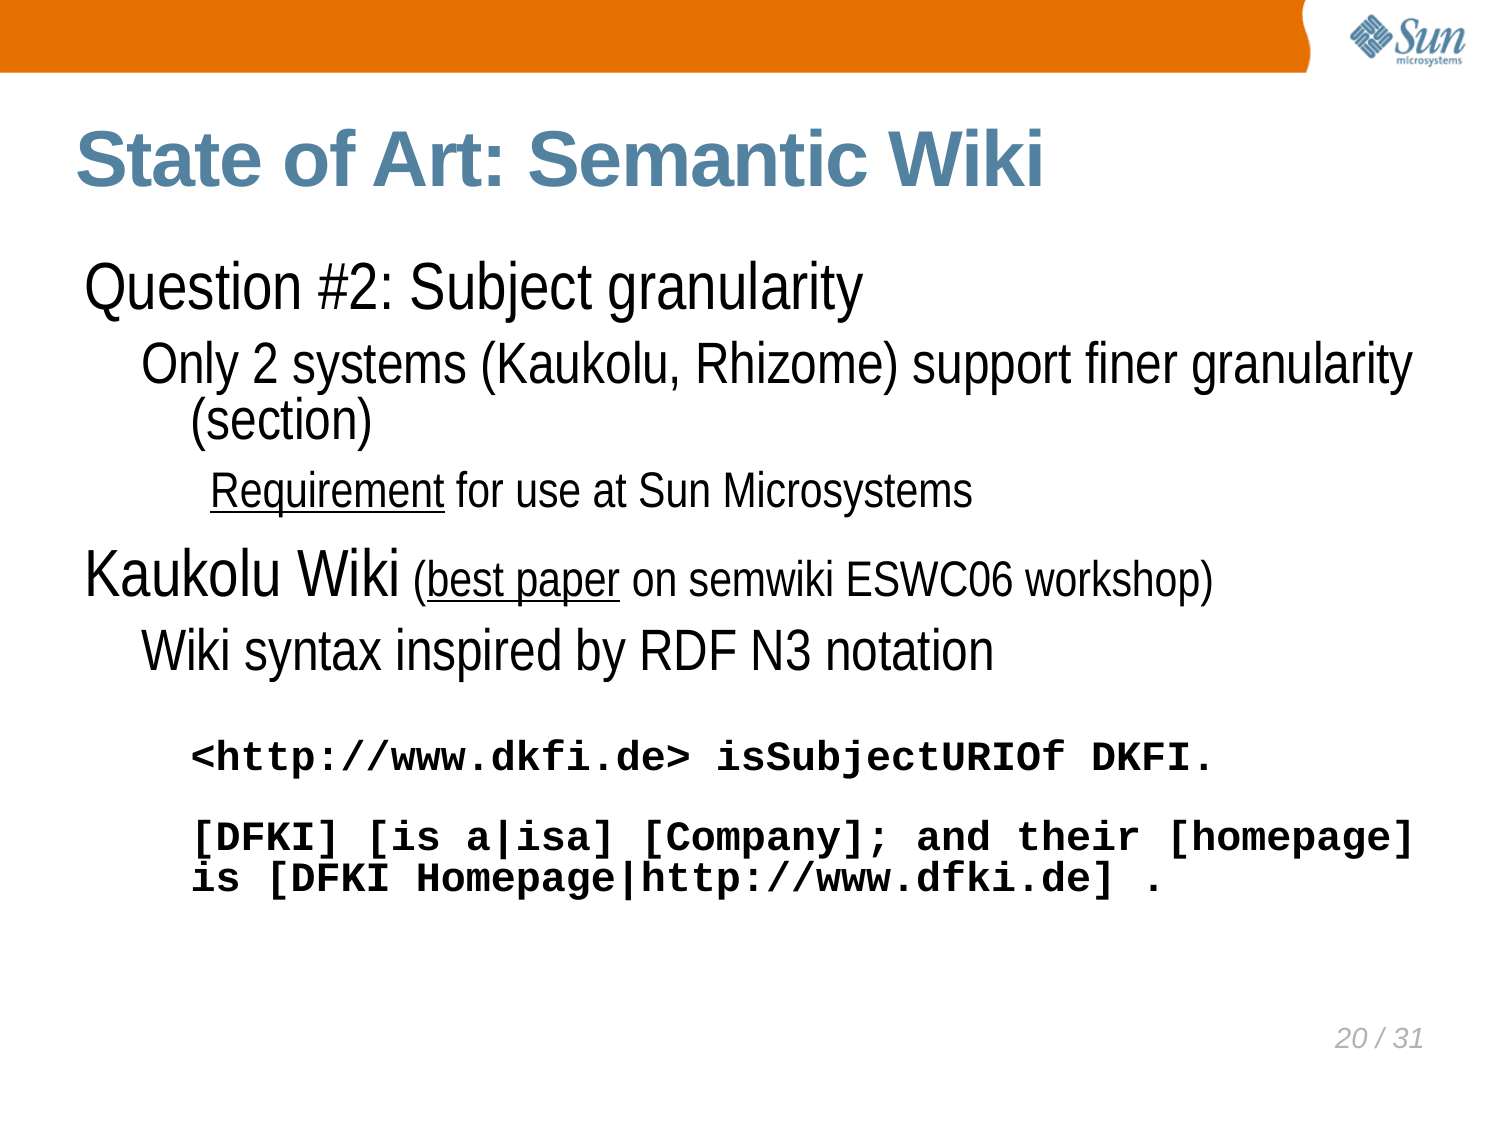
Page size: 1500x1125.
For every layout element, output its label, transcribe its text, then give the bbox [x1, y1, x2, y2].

picture [0, 0, 1500, 75]
title State of Art: Semantic Wiki [75, 122, 1438, 228]
list Question #2: Subject granularity Only 2 systems (Kaukolu, Rhizome) support finer granularity (section) Requirement for use at Sun Microsystems Kaukolu Wiki (best paper on semwiki ESWC06 workshop) Wiki syntax inspired by RDF N3 notation <http://www.dkfi.de> isSubjectURIOf DKFI. [DFKI] [is a|isa] [Company]; and their [homepage] is [DFKI Homepage|http://www.dfki.de] . [64, 257, 1419, 1017]
